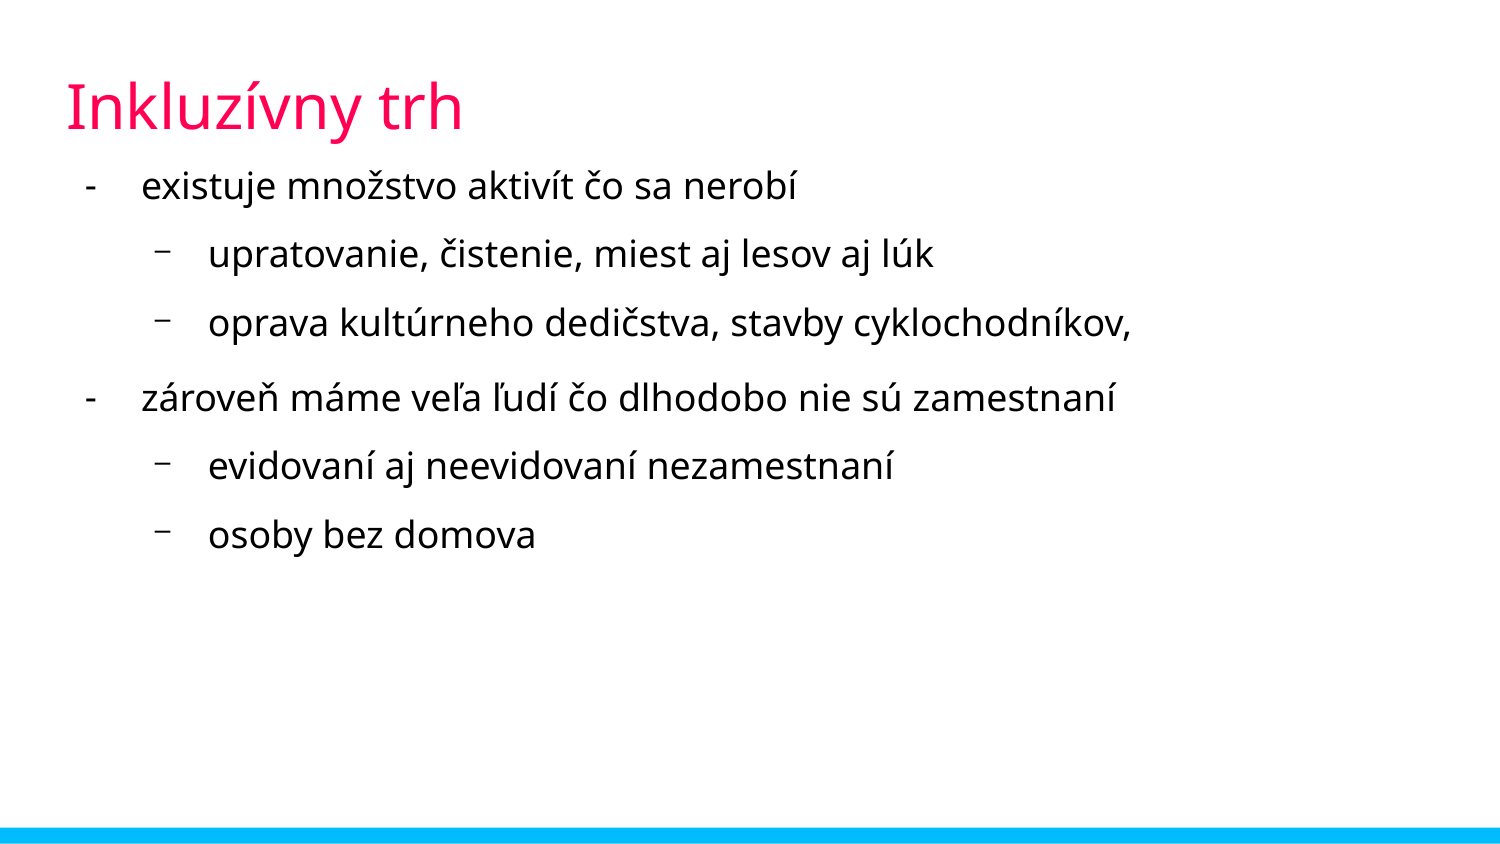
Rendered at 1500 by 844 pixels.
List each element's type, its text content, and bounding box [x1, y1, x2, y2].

title Inkluzívny trh [51, 51, 1449, 146]
list existuje množstvo aktivít čo sa nerobí upratovanie, čistenie, miest aj lesov aj lúk oprava kultúrneho dedičstva, stavby cyklochodníkov, zároveň máme veľa ľudí čo dlhodobo nie sú zamestnaní evidovaní aj neevidovaní nezamestnaní osoby bez domova [51, 146, 1449, 697]
